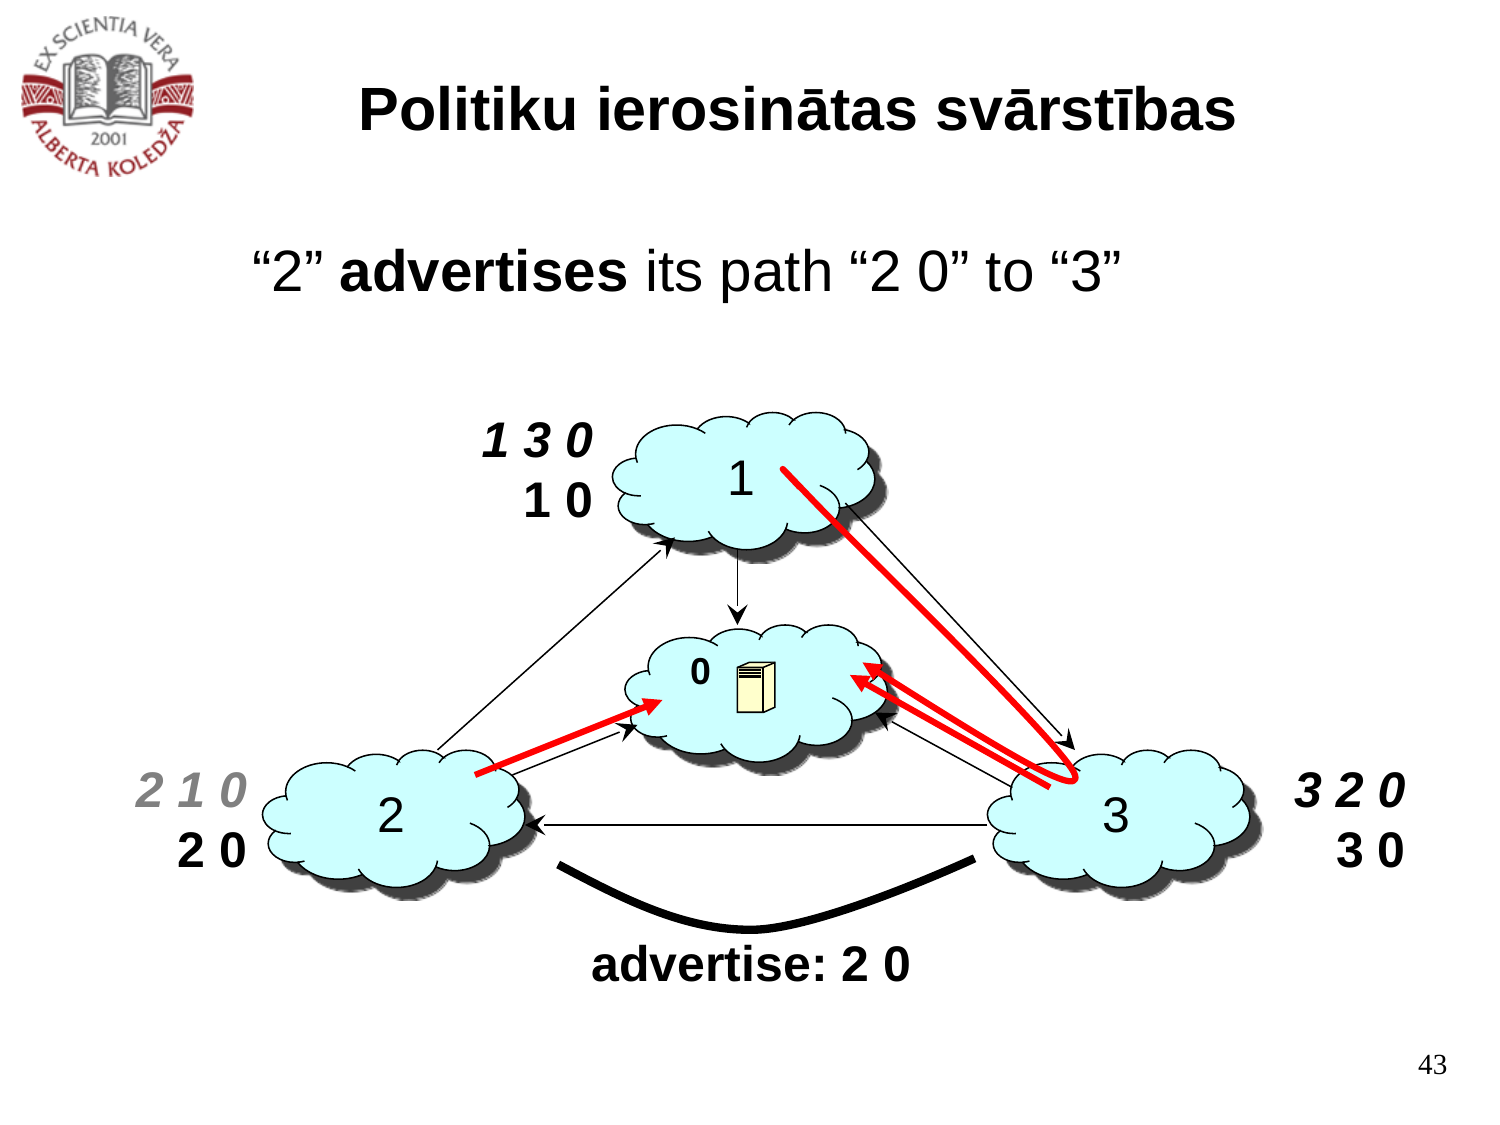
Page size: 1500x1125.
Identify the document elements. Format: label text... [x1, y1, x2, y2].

text_box 1 3 0 1 0 [466, 399, 608, 536]
text_box 3 [1087, 774, 1146, 851]
text_box [262, 750, 525, 888]
text_box 2 [362, 774, 421, 851]
text_box advertise: 2 0 [576, 924, 927, 1000]
text_box [612, 412, 875, 550]
text_box “2” advertises its path “2 0” to “3” [237, 224, 1313, 311]
text_box [624, 624, 886, 763]
text_box 3 2 0 3 0 [1279, 749, 1421, 886]
text_box [1038, 762, 1071, 778]
text_box 1 [712, 437, 771, 513]
picture [21, 16, 194, 49]
text_box [869, 676, 888, 692]
title Politiku ierosinātas svārstības [0, 49, 1500, 163]
text_box 0 [675, 639, 726, 701]
text_box 2 1 0 2 0 [120, 749, 262, 886]
text_box <skaitlis> [1312, 1037, 1463, 1101]
text_box [987, 750, 1250, 888]
picture [21, 163, 194, 177]
